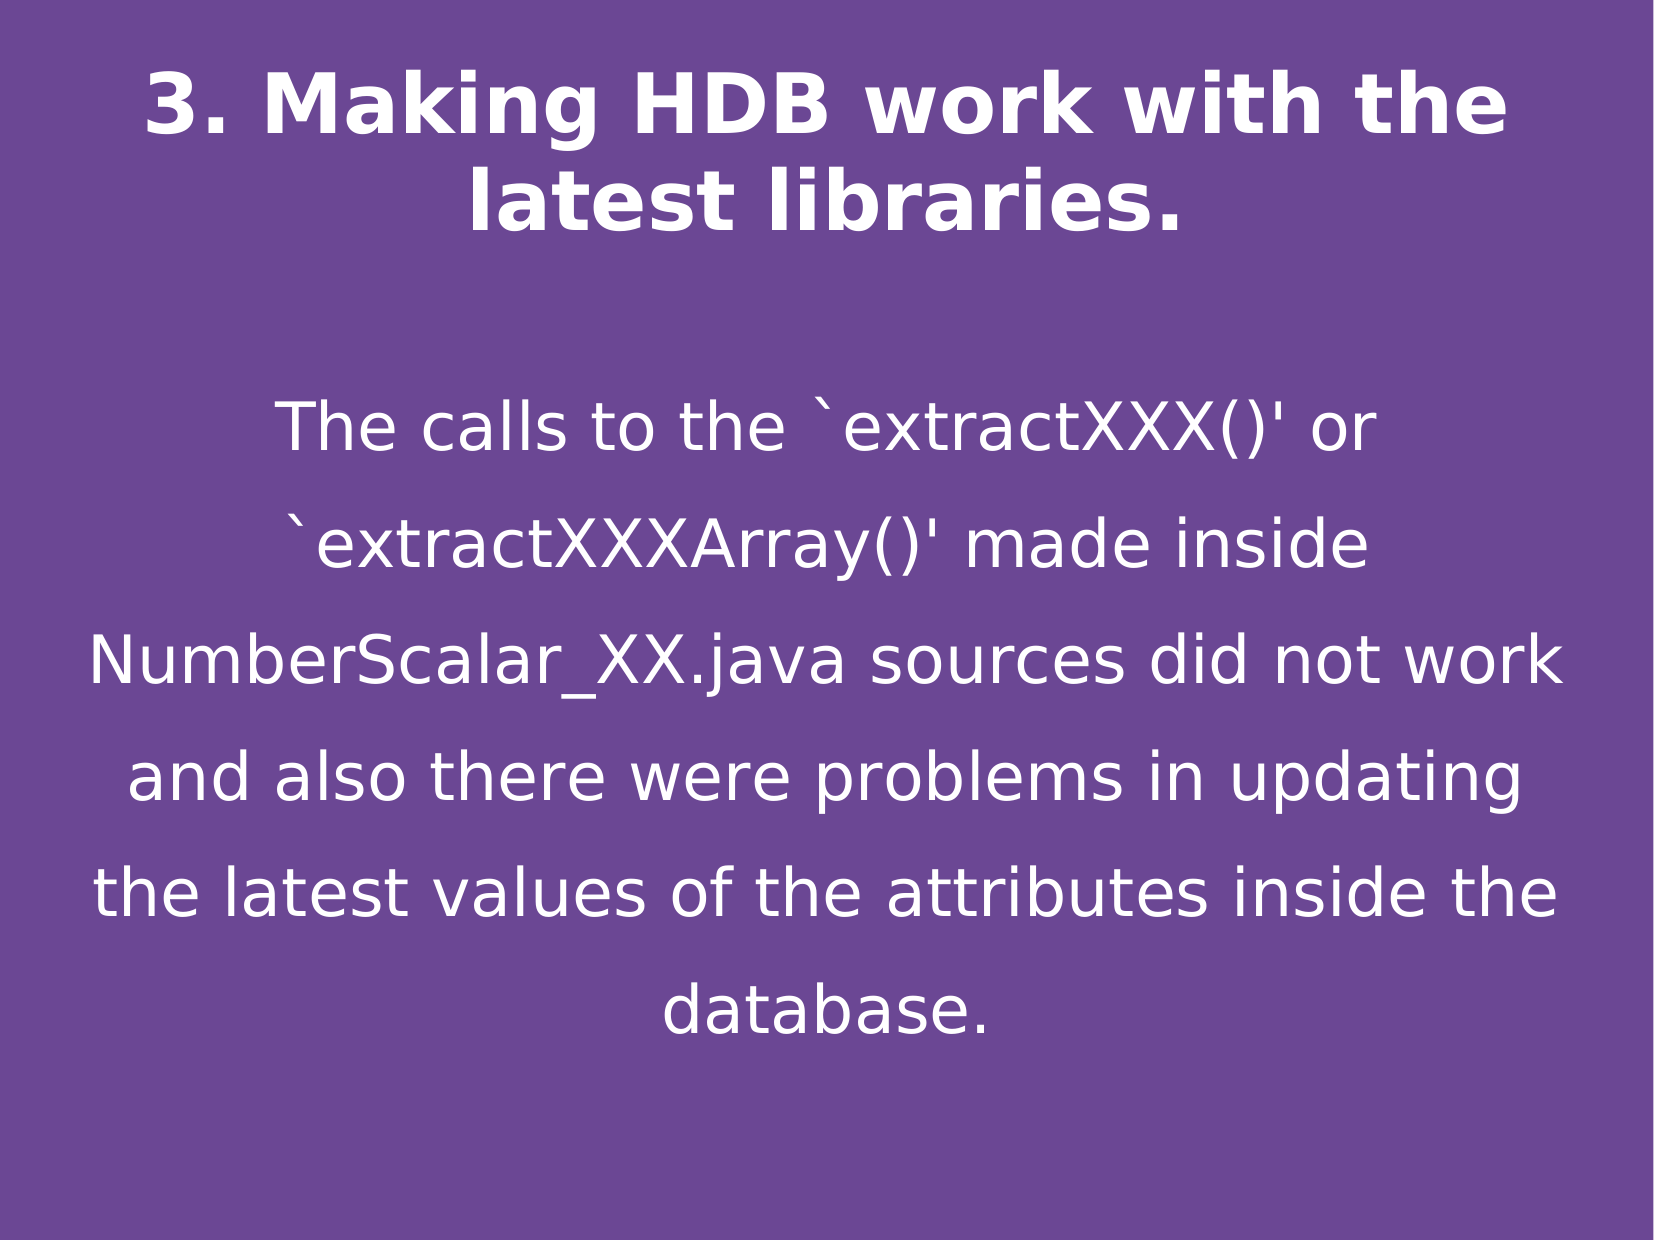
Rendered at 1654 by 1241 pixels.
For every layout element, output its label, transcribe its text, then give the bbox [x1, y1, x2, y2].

subtitle The calls to the `extractXXX()' or `extractXXXArray()' made inside NumberScalar_XX.java sources did not work and also there were problems in updating the latest values of the attributes inside the database. [82, 290, 1571, 1109]
title 3. Making HDB work with the latest libraries. [82, 49, 1571, 257]
